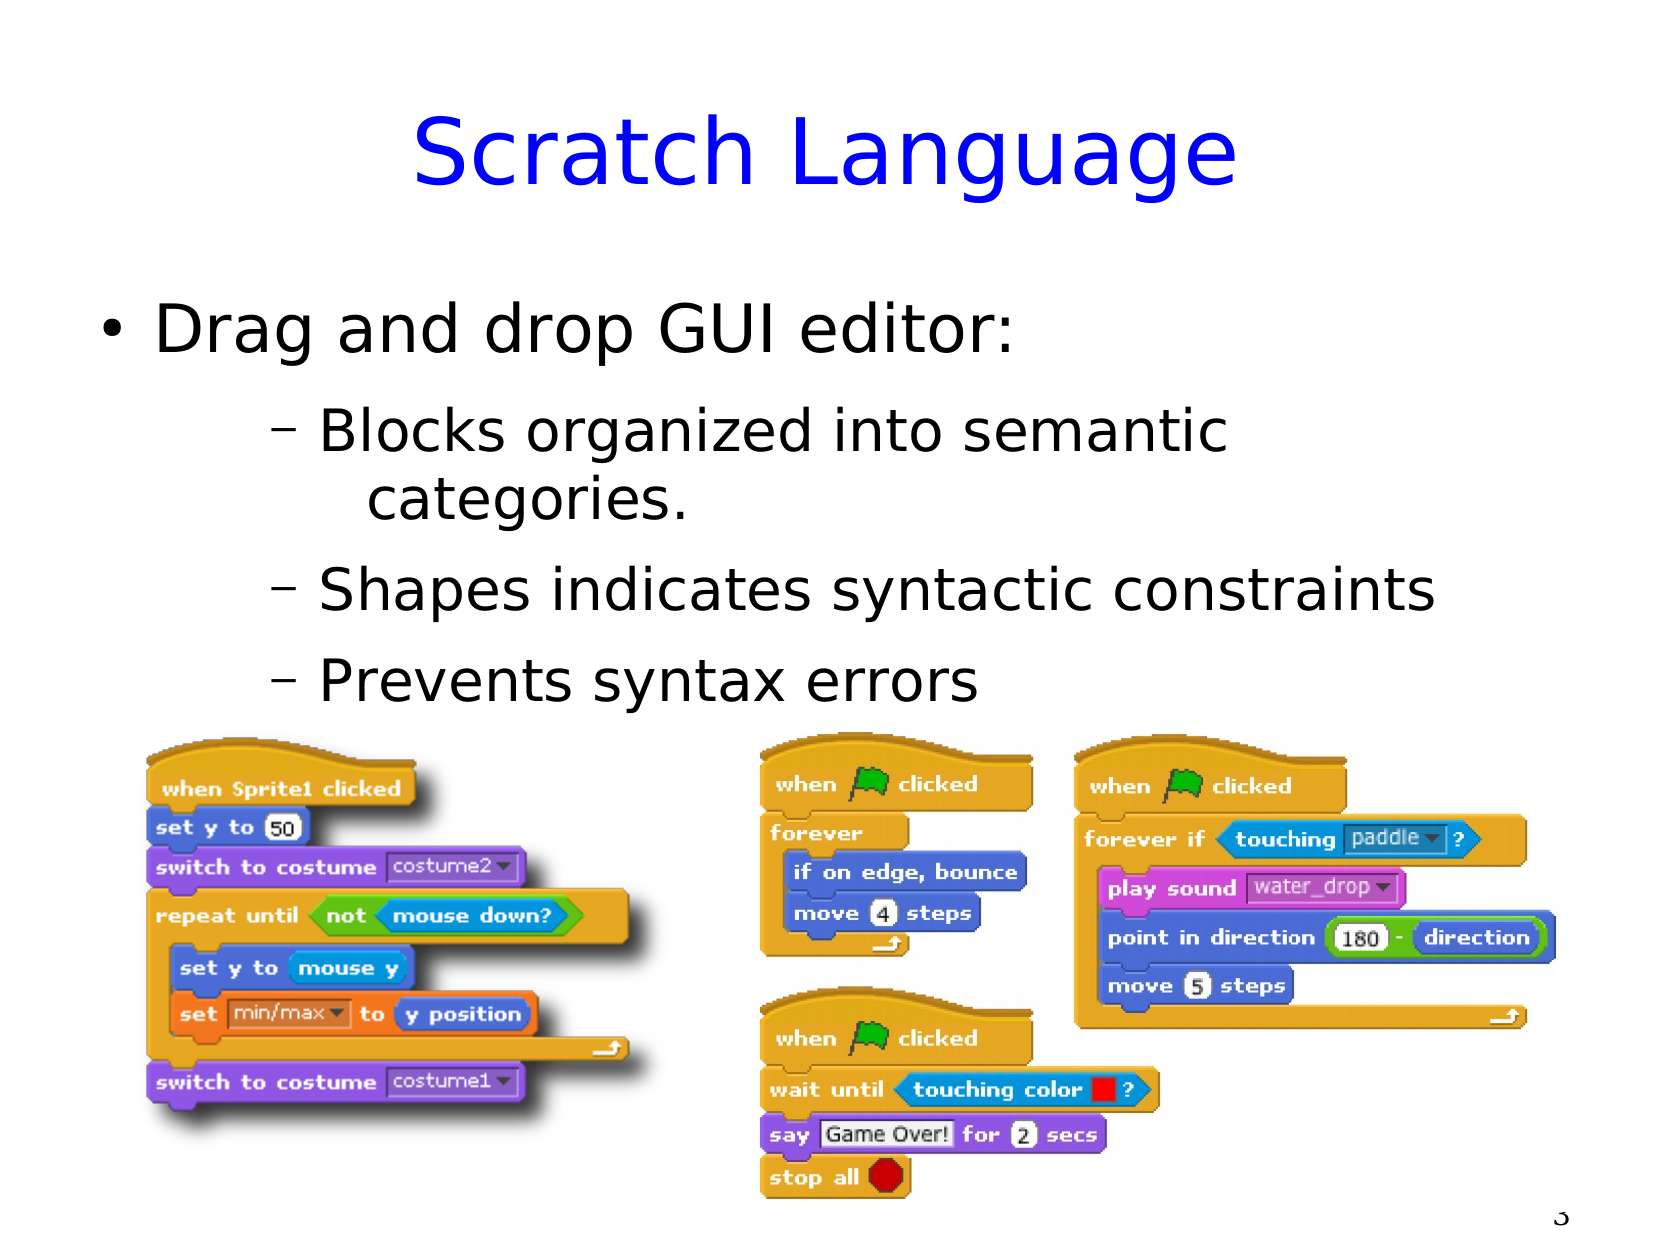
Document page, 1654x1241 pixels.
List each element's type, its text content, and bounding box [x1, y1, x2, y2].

picture [111, 712, 676, 1164]
title Scratch Language [82, 49, 1571, 257]
list Drag and drop GUI editor: Blocks organized into semantic categories. Shapes indicates syntactic constraints Prevents syntax errors [82, 290, 1571, 1109]
picture [732, 708, 1571, 1212]
